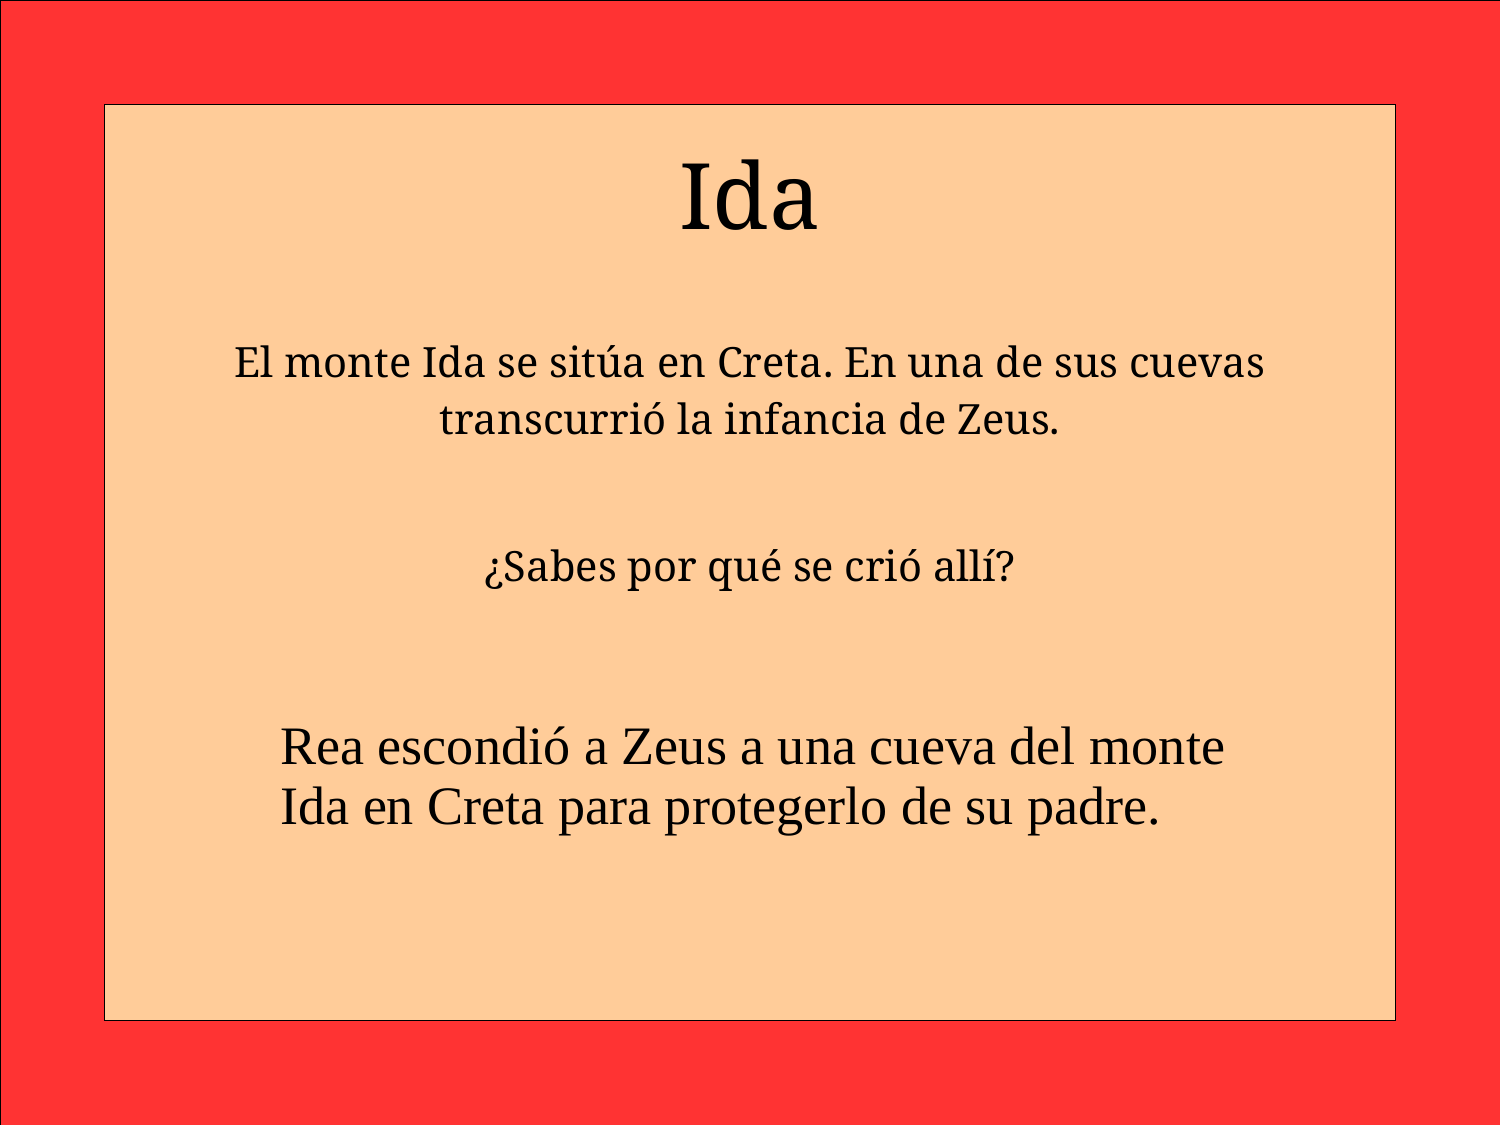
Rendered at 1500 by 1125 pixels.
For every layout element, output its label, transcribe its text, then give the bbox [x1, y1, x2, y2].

title Ida [112, 105, 1388, 288]
text_box [0, 0, 1500, 1125]
list El monte Ida se sitúa en Creta. En una de sus cuevas transcurrió la infancia de Zeus. ¿Sabes por qué se crió allí? [112, 324, 1388, 1001]
text_box Rea escondió a Zeus a una cueva del monte Ida en Creta para protegerlo de su padre. [265, 708, 1270, 844]
